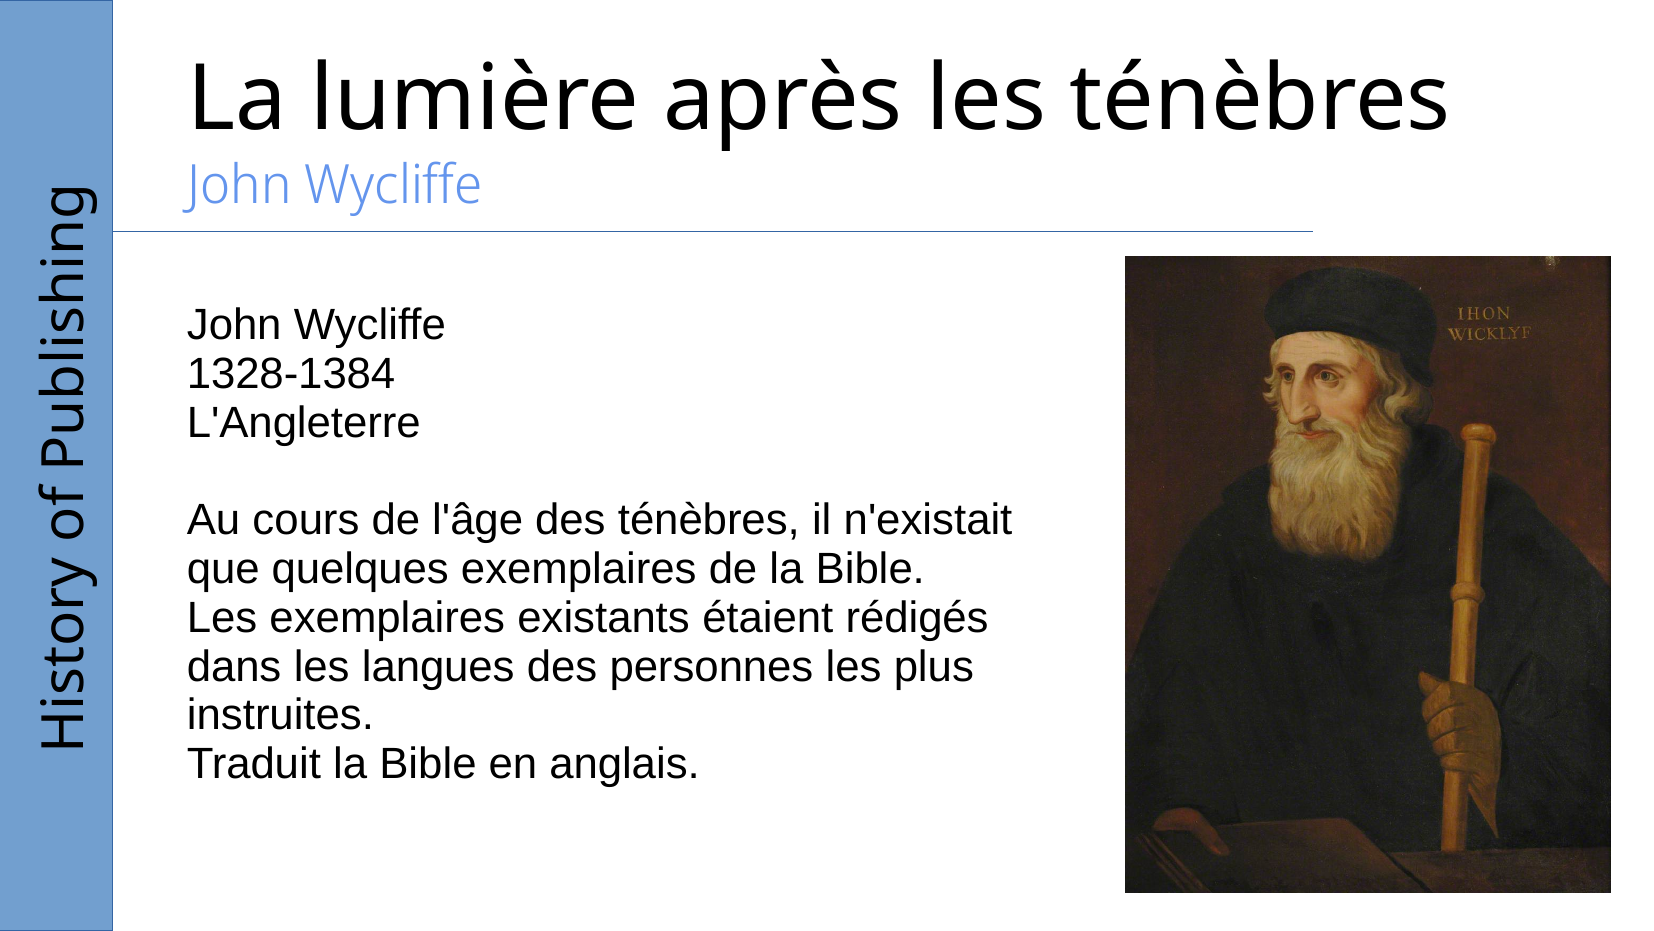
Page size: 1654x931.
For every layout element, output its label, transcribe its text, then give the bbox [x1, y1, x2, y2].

text_box John Wycliffe 1328-1384 L'Angleterre Au cours de l'âge des ténèbres, il n'existait que quelques exemplaires de la Bible. Les exemplaires existants étaient rédigés dans les langues des personnes les plus instruites. Traduit la Bible en anglais. [186, 300, 1051, 805]
picture [1125, 256, 1611, 893]
title La lumière après les ténèbres [187, 33, 1571, 125]
text_box History of Publishing [13, 37, 105, 901]
text_box [0, 0, 113, 931]
title John Wycliffe [187, 125, 1571, 239]
